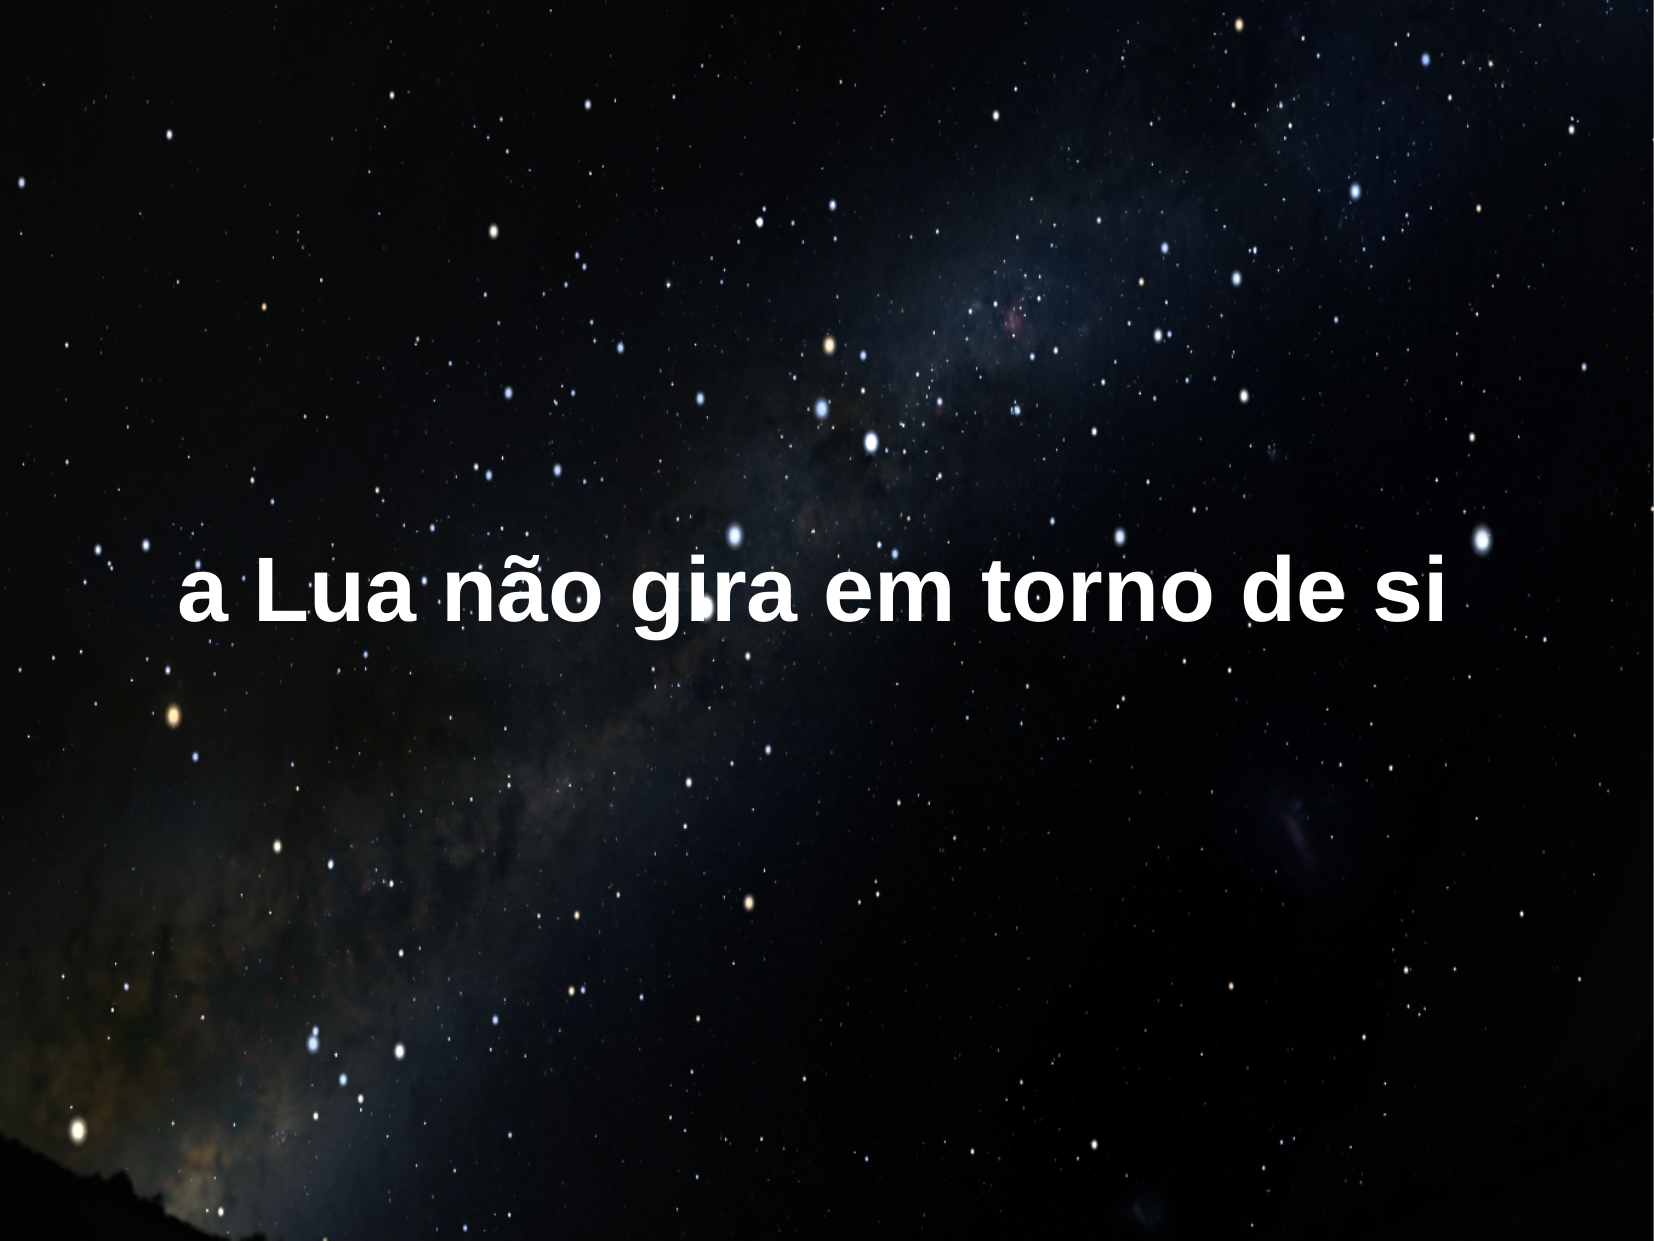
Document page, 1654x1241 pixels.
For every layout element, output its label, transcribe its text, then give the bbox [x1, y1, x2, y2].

picture [0, 0, 1654, 1241]
title a Lua não gira em torno de si [82, 486, 1571, 694]
